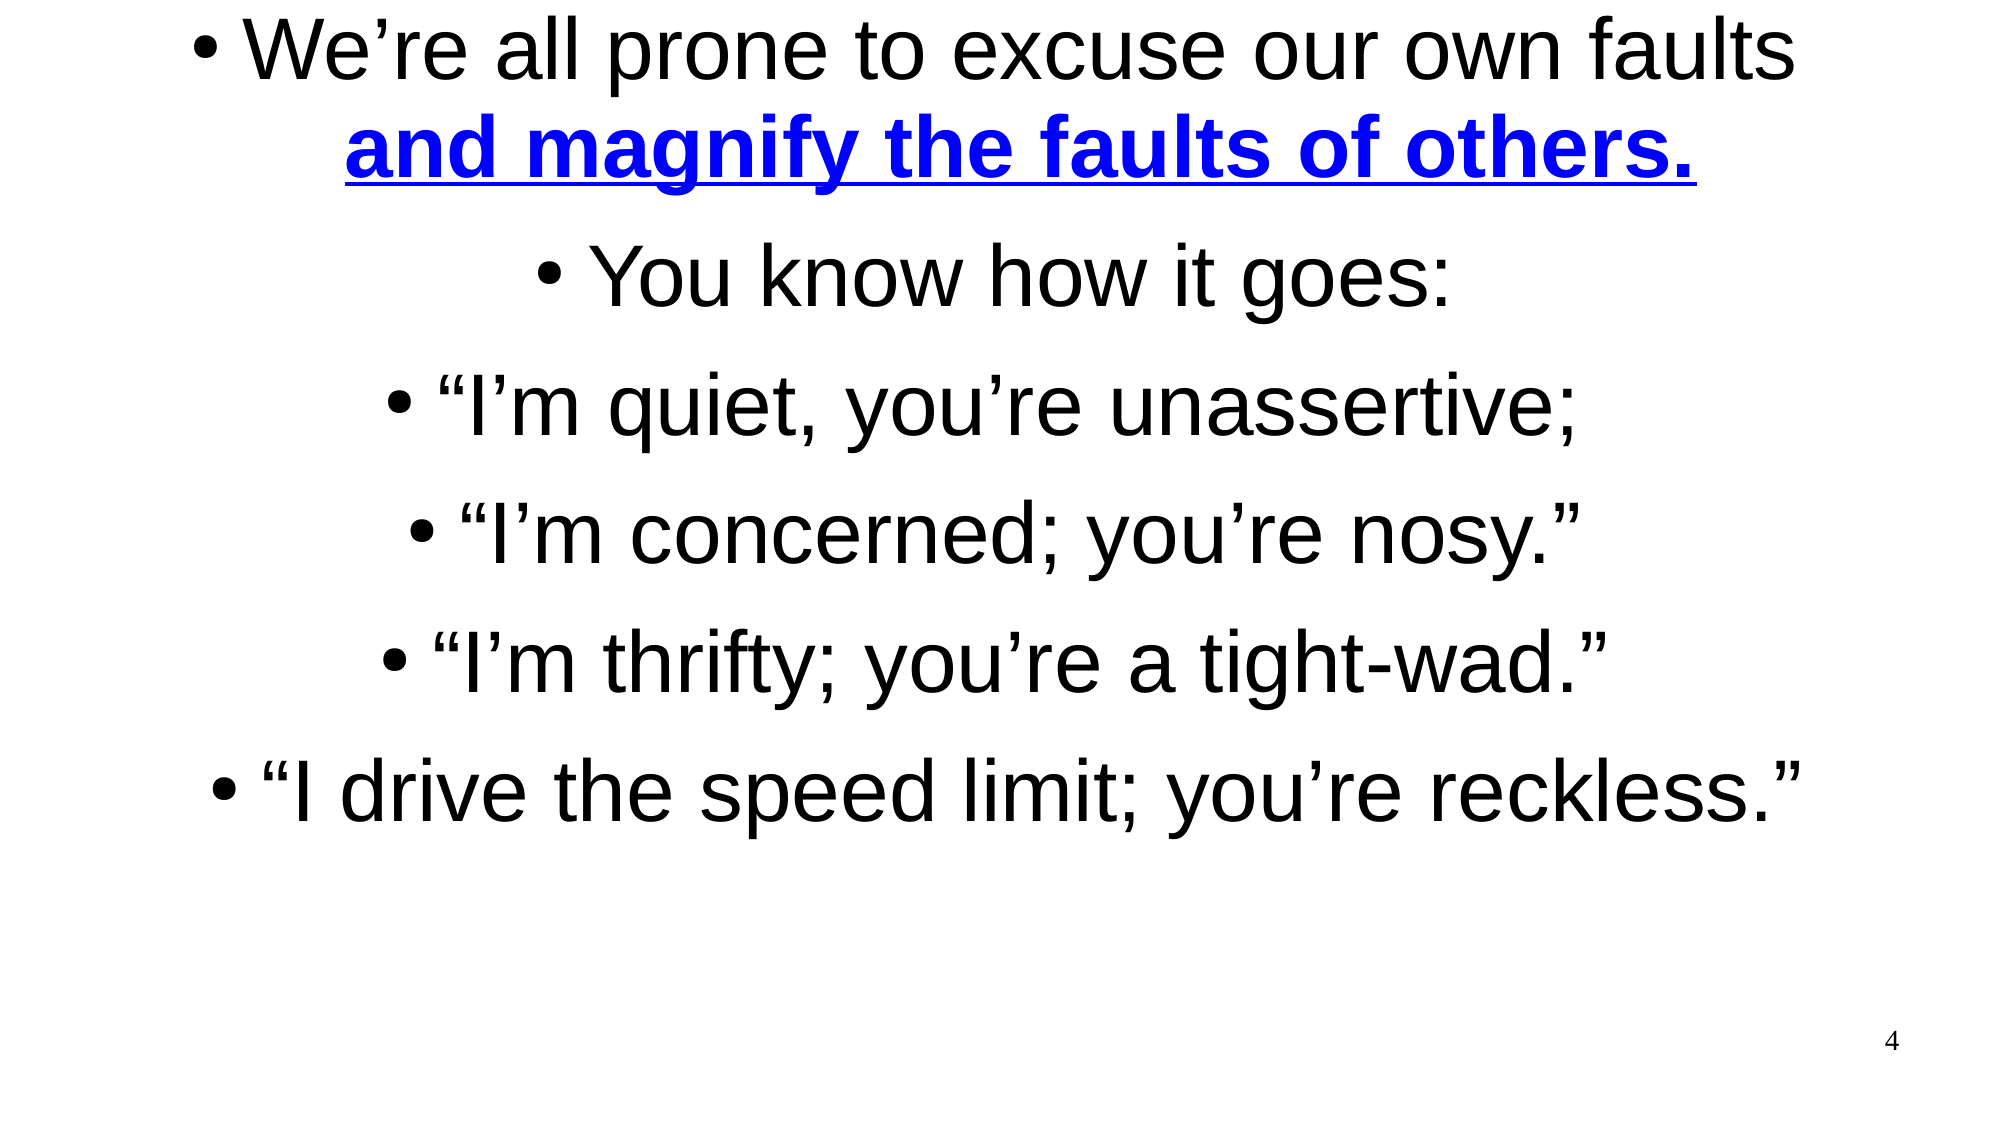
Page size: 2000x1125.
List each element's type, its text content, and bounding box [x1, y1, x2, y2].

list We’re all prone to excuse our own faults and magnify the faults of others. You know how it goes: “I’m quiet, you’re unassertive; “I’m concerned; you’re nosy.” “I’m thrifty; you’re a tight-wad.” “I drive the speed limit; you’re reckless.” [0, 0, 1996, 1123]
